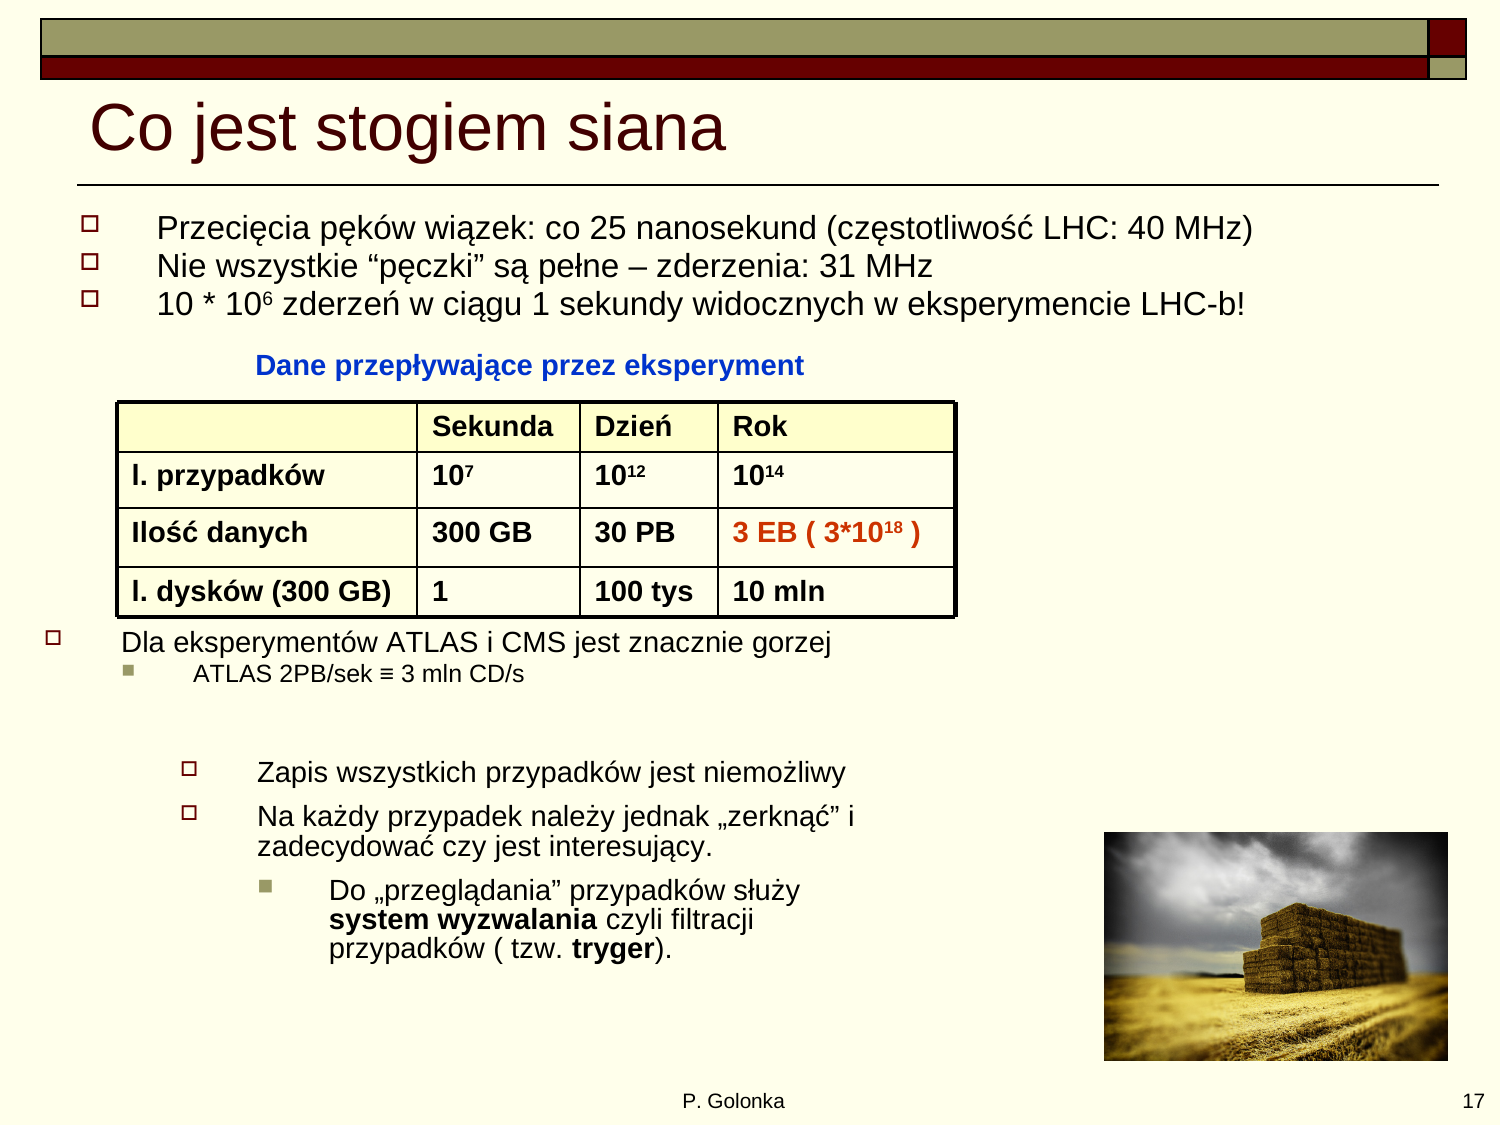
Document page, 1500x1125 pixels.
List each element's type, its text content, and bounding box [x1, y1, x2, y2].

text_box [119, 404, 416, 451]
text_box 10 mln [719, 568, 953, 615]
text_box 1014 [719, 453, 953, 507]
list Przecięcia pęków wiązek: co 25 nanosekund (częstotliwość LHC: 40 MHz) Nie wszystkie “pęczki” są pełne – zderzenia: 31 MHz 10 * 106 zderzeń w ciągu 1 sekundy widocznych w eksperymencie LHC-b! [64, 207, 1415, 337]
text_box 1012 [581, 453, 717, 507]
text_box 30 PB [581, 509, 717, 566]
picture [1104, 832, 1448, 1061]
text_box 100 tys [581, 568, 717, 615]
text_box l. dysków (300 GB) [119, 568, 416, 615]
text_box 107 [418, 453, 579, 507]
text_box Ilość danych [119, 509, 416, 566]
text_box 3 EB ( 3*1018 ) [719, 509, 953, 566]
text_box l. przypadków [119, 453, 416, 507]
text_box 1 [418, 568, 579, 615]
title Co jest stogiem siana [75, 82, 1426, 173]
text_box Dane przepływające przez eksperyment [240, 344, 821, 390]
text_box Zapis wszystkich przypadków jest niemożliwy Na każdy przypadek należy jednak „zerknąć” i zadecydować czy jest interesujący. Do „przeglądania” przypadków służy system wyzwalania czyli filtracji przypadków ( tzw. tryger). [165, 751, 910, 988]
text_box Dzień [581, 404, 717, 451]
text_box Sekunda [418, 404, 579, 451]
text_box Rok [719, 404, 953, 451]
text_box 300 GB [418, 509, 579, 566]
text_box Dla eksperymentów ATLAS i CMS jest znacznie gorzej ATLAS 2PB/sek ≡ 3 mln CD/s [29, 621, 975, 693]
